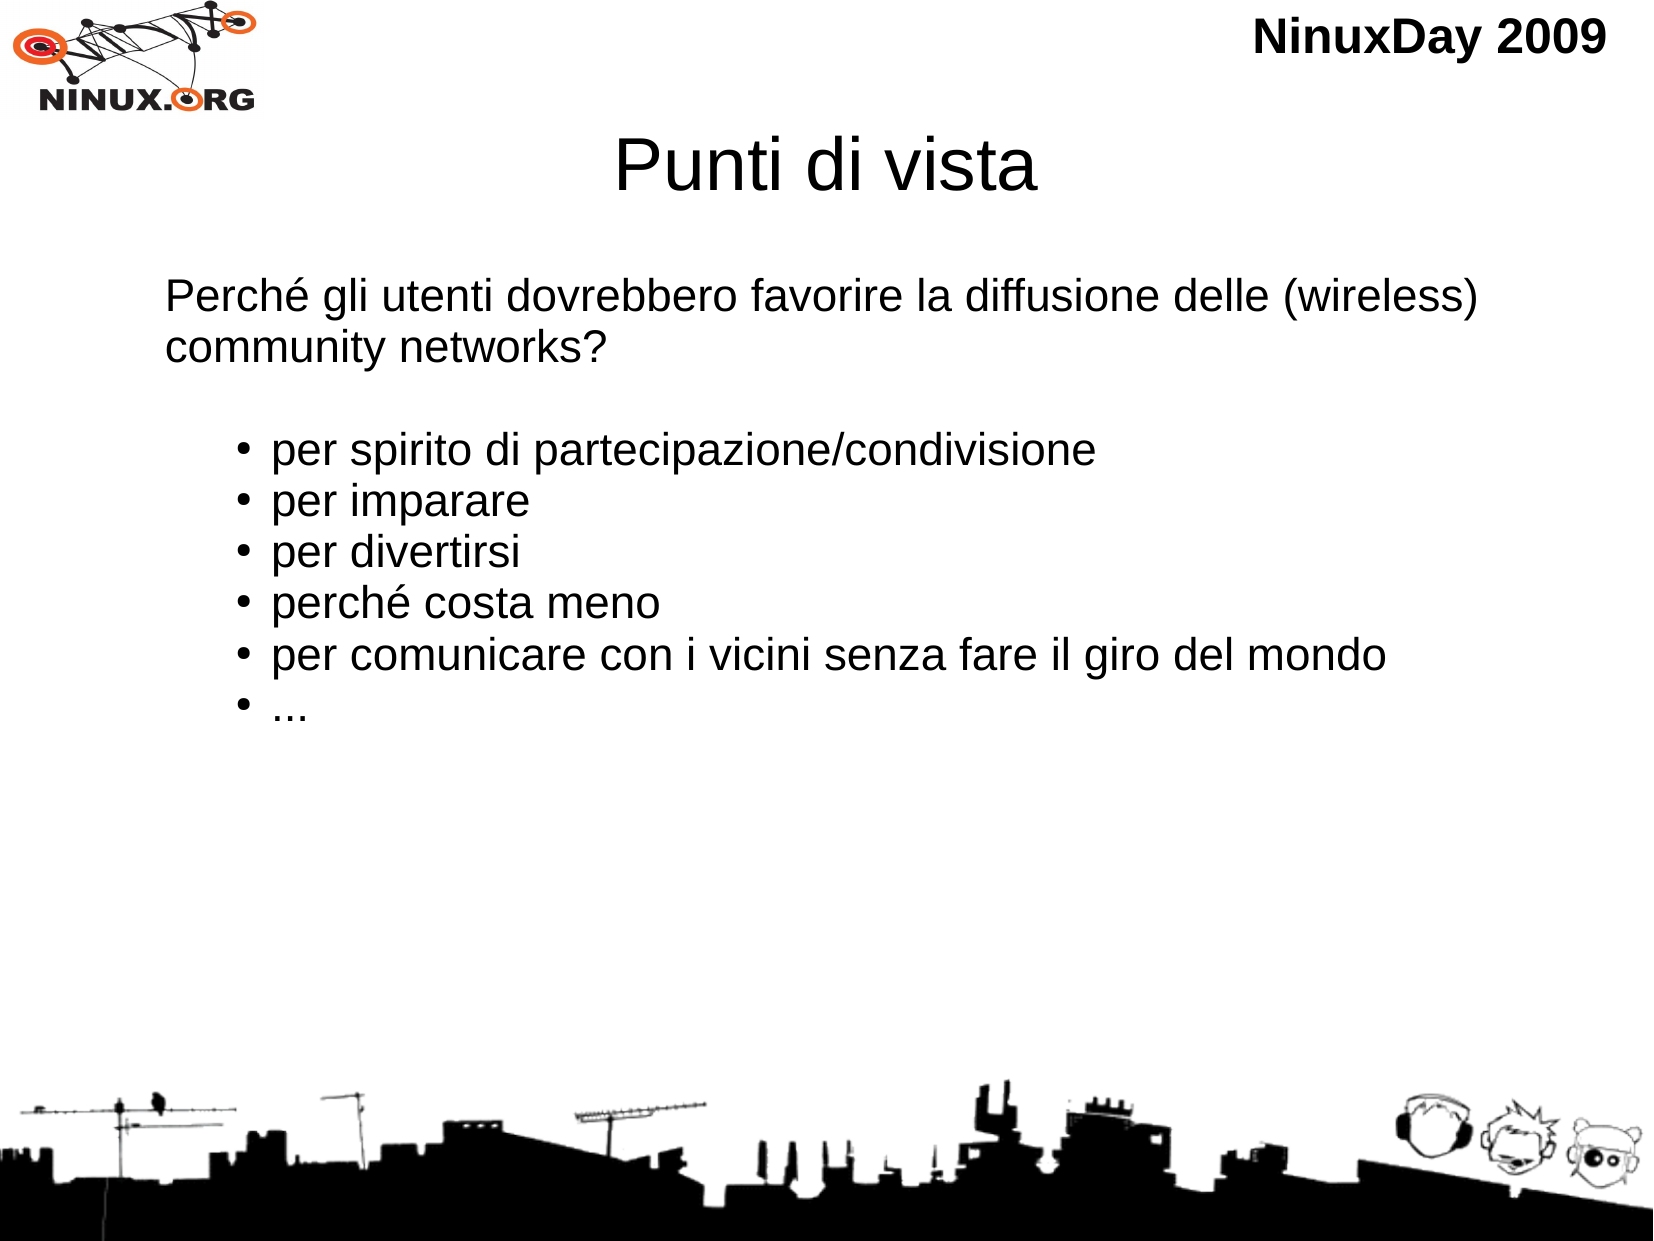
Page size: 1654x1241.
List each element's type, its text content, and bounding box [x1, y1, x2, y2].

text_box NinuxDay 2009 [1237, 0, 1650, 80]
text_box Perché gli utenti dovrebbero favorire la diffusione delle (wireless) community networks? per spirito di partecipazione/condivisione per imparare per divertirsi perché costa meno per comunicare con i vicini senza fare il giro del mondo ... [150, 269, 1501, 791]
picture [0, 0, 264, 119]
picture [0, 1078, 1653, 1241]
title Punti di vista [82, 61, 1571, 269]
